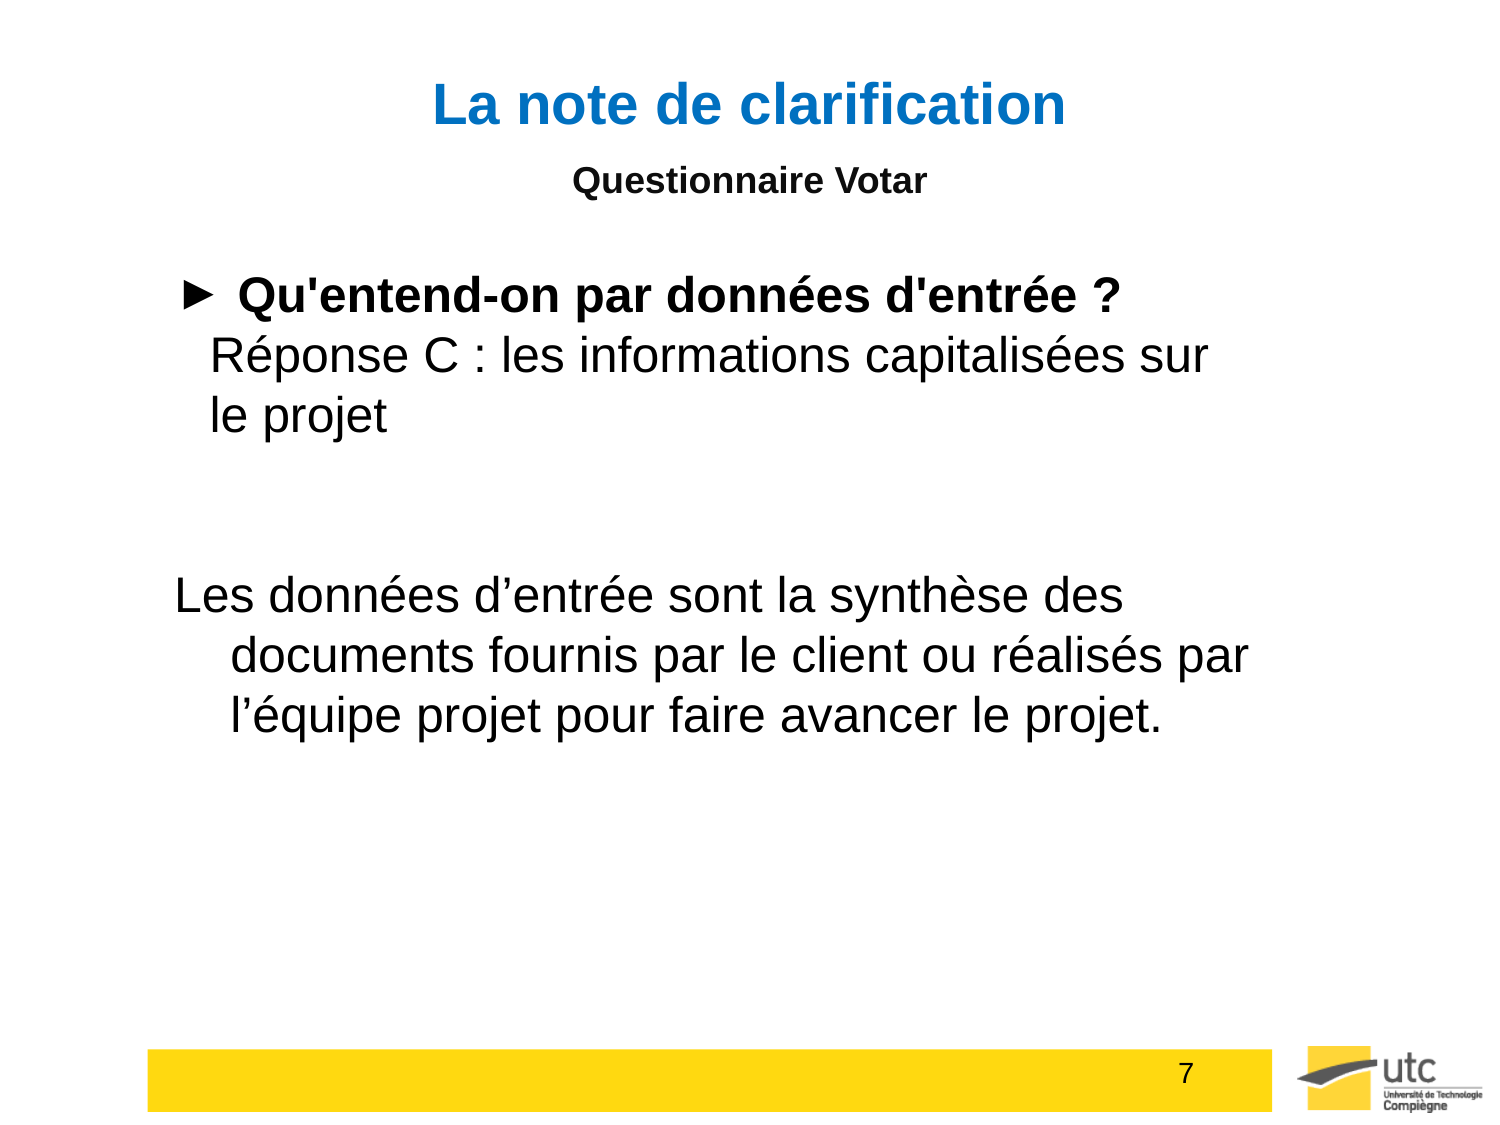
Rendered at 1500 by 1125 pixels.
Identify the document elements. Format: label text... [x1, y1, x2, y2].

text_box Qu'entend-on par données d'entrée ? Réponse C : les informations capitalisées sur le projet Les données d’entrée sont la synthèse des documents fournis par le client ou réalisés par l’équipe projet pour faire avancer le projet. [159, 255, 1270, 751]
picture [1297, 1046, 1483, 1113]
text_box Questionnaire Votar [0, 148, 1500, 209]
text_box La note de clarification [0, 50, 1500, 148]
